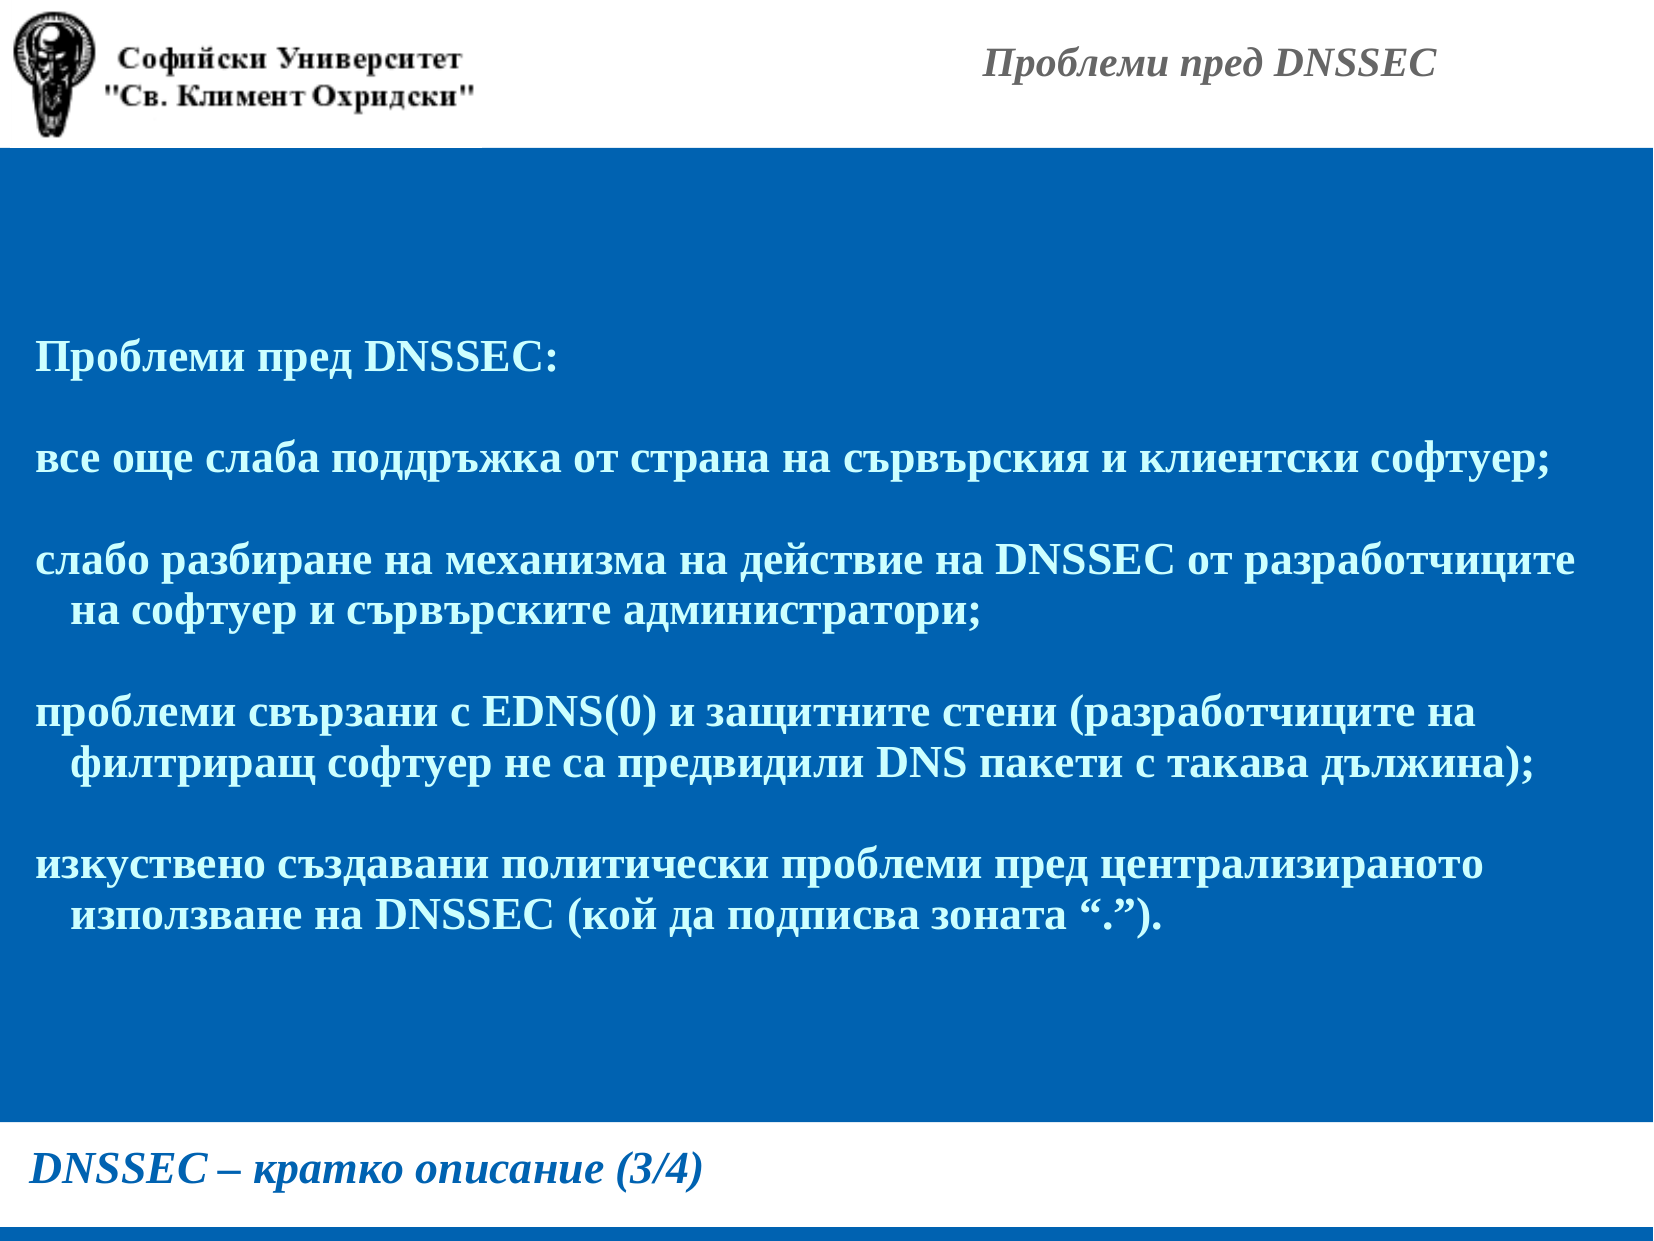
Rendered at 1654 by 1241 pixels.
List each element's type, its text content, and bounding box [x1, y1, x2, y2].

picture [10, 0, 482, 148]
text_box DNSSEC – кратко описание (3/4) [29, 1143, 710, 1211]
title Проблеми пред DNSSEC [767, 2, 1652, 121]
text_box Проблеми пред DNSSEC: все още слаба поддръжка от страна на сървърския и клиентски софтуер; слабо разбиране на механизма на действие на DNSSEC от разработчиците на софтуер и сървърските администратори; проблеми свързани с EDNS(0) и защитните стени (разработчиците на филтриращ софтуер не са предвидили DNS пакети с такава дължина); изкуствено създавани политически проблеми пред централизираното използване на DNSSEC (кой да подписва зоната “.”). [0, 147, 1653, 1123]
